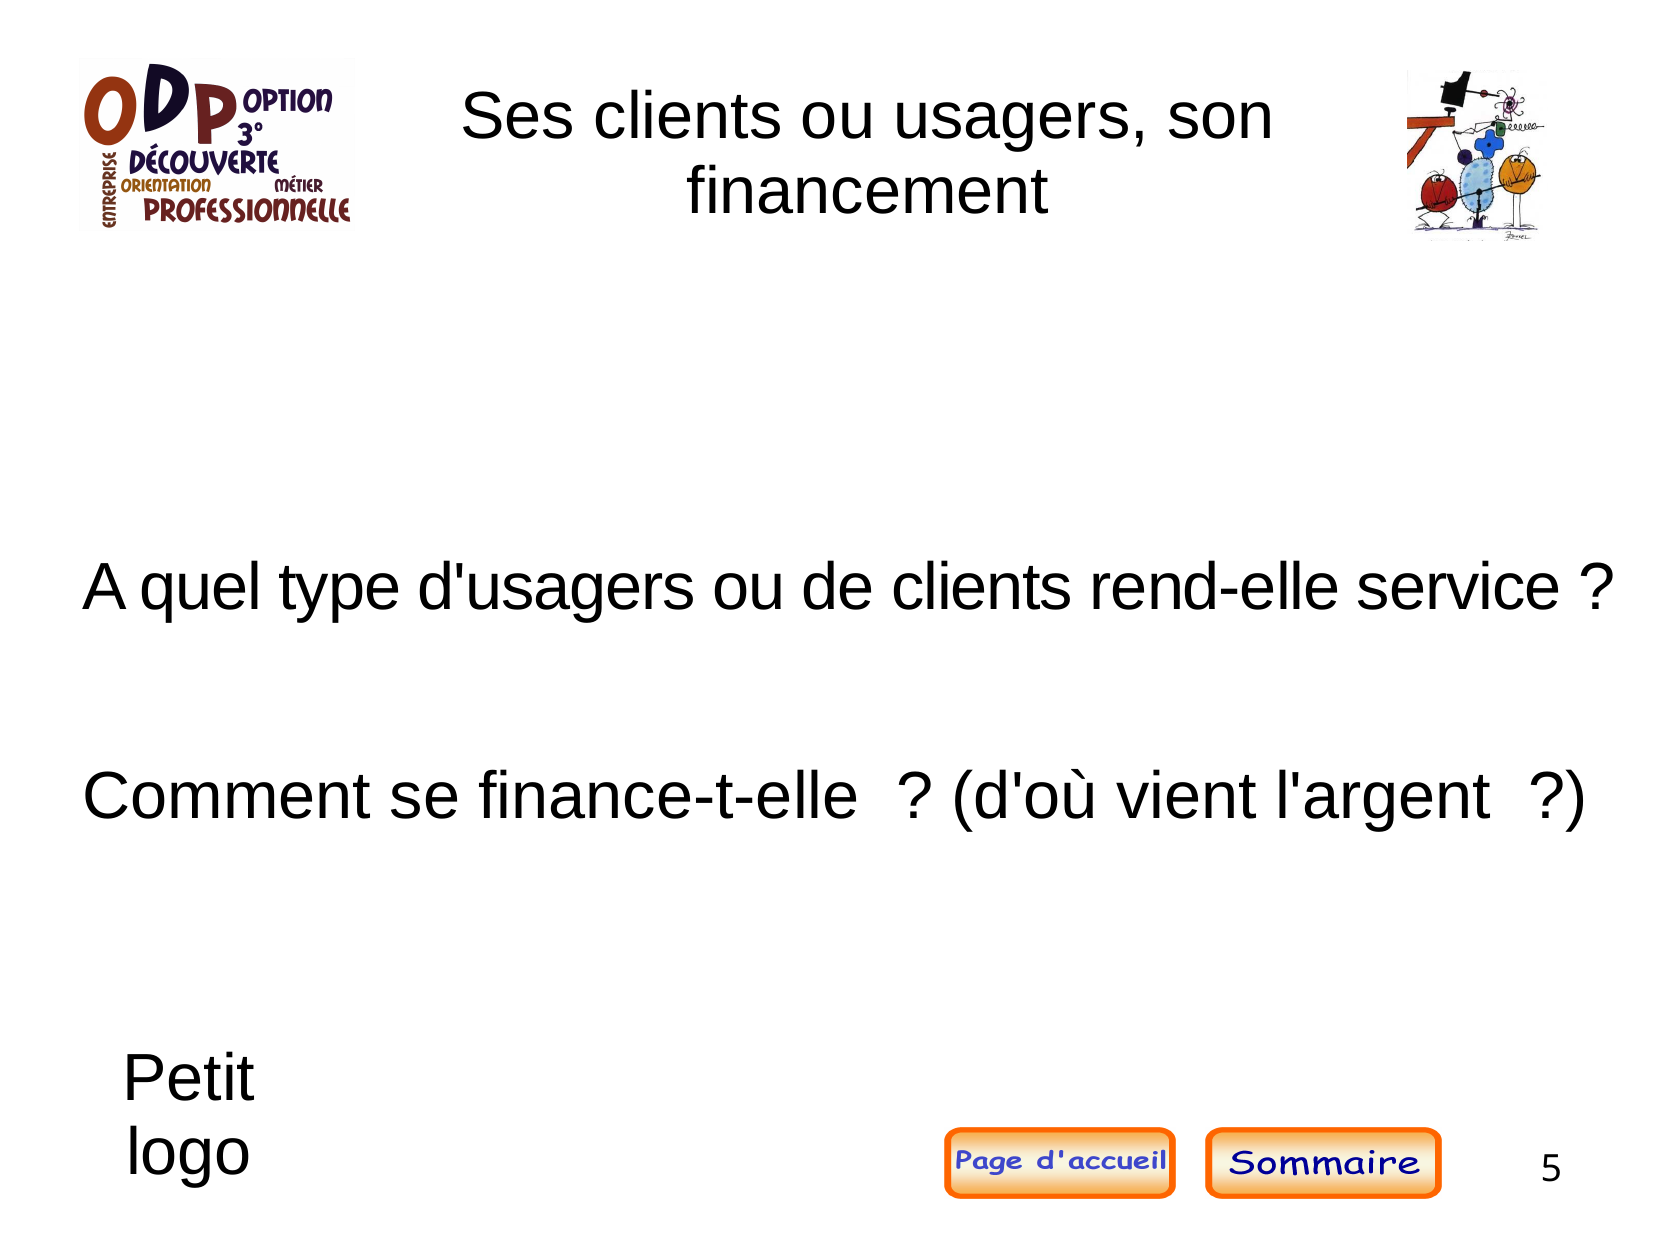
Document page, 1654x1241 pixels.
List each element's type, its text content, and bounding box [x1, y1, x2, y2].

picture [1205, 1127, 1442, 1199]
text_box Petit logo [82, 1039, 296, 1190]
picture [79, 58, 355, 231]
picture [1405, 70, 1548, 243]
title Ses clients ou usagers, son financement [395, 49, 1341, 257]
picture [944, 1127, 1176, 1199]
list A quel type d'usagers ou de clients rend-elle service ? Comment se finance-t-elle ? (d'où vient l'argent ?) [82, 549, 1619, 880]
